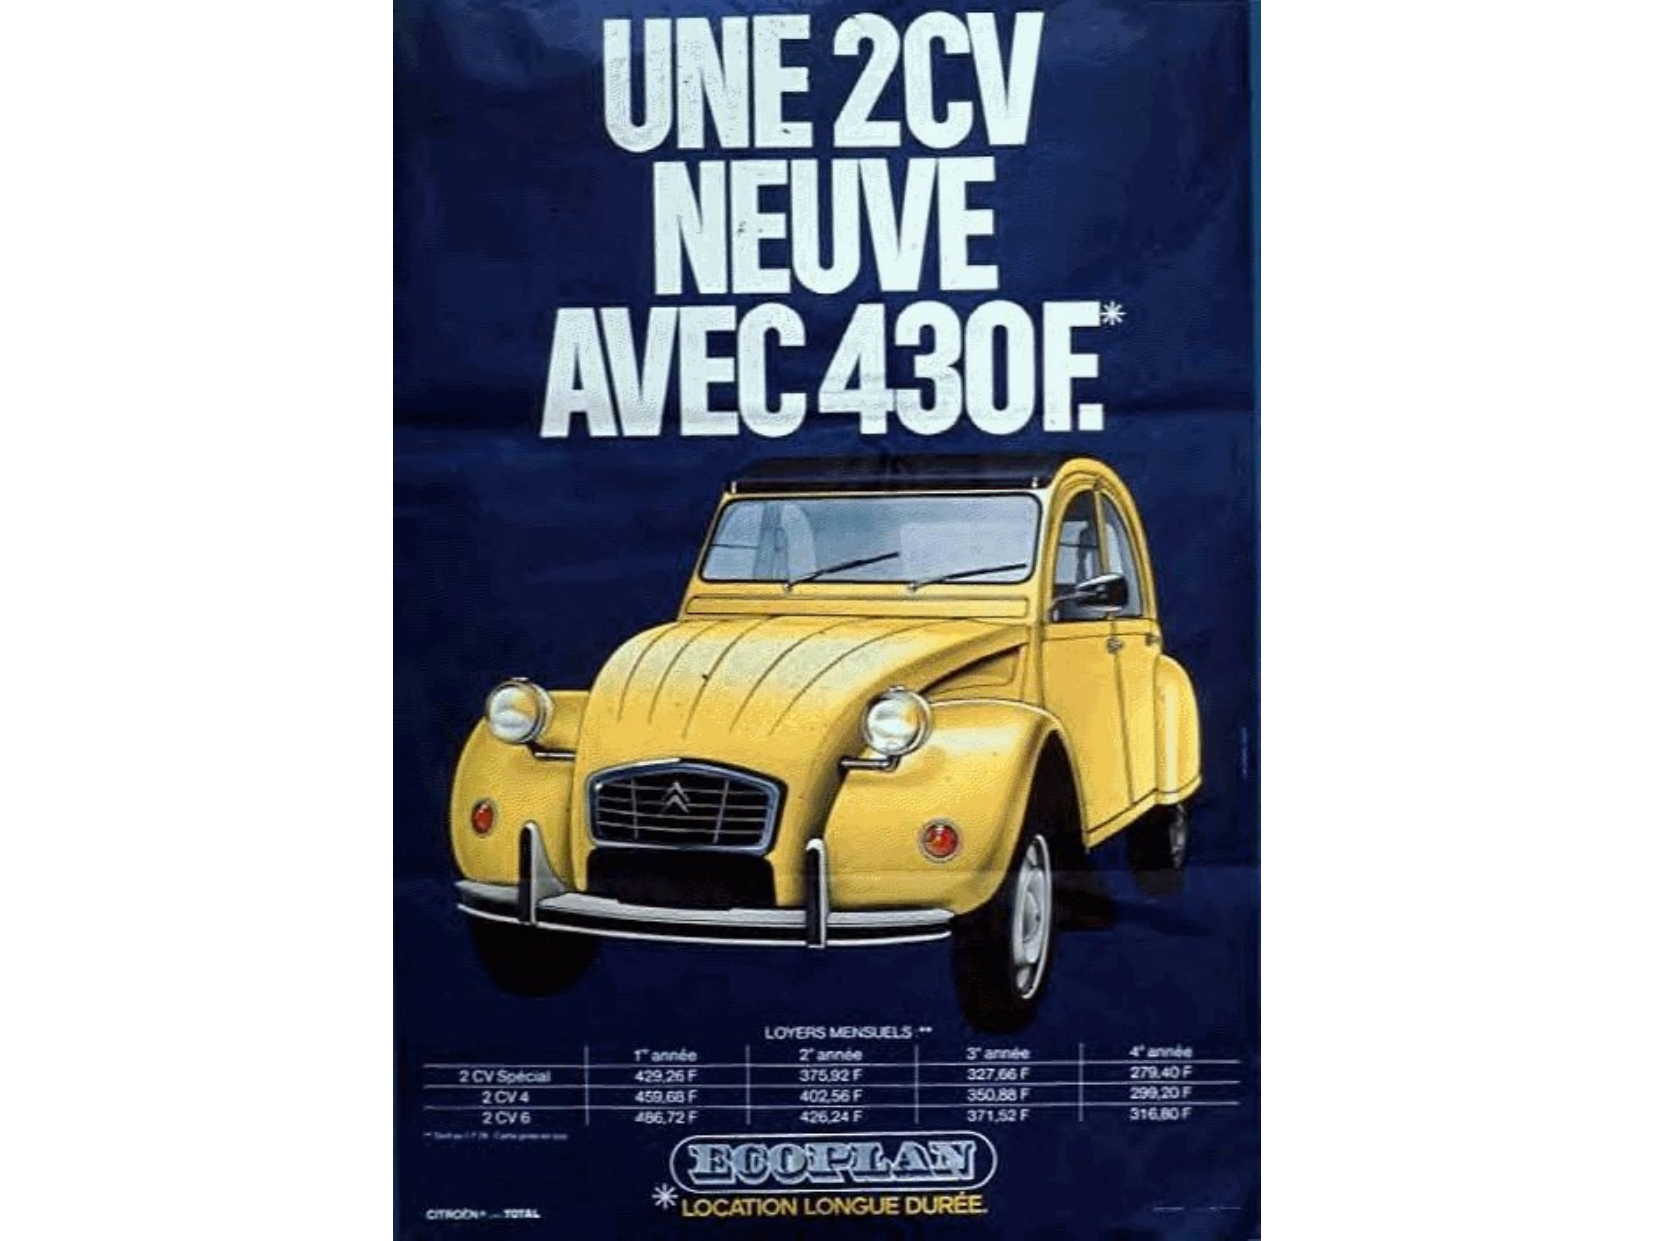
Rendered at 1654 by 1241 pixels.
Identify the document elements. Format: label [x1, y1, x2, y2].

picture [393, 0, 1261, 1241]
